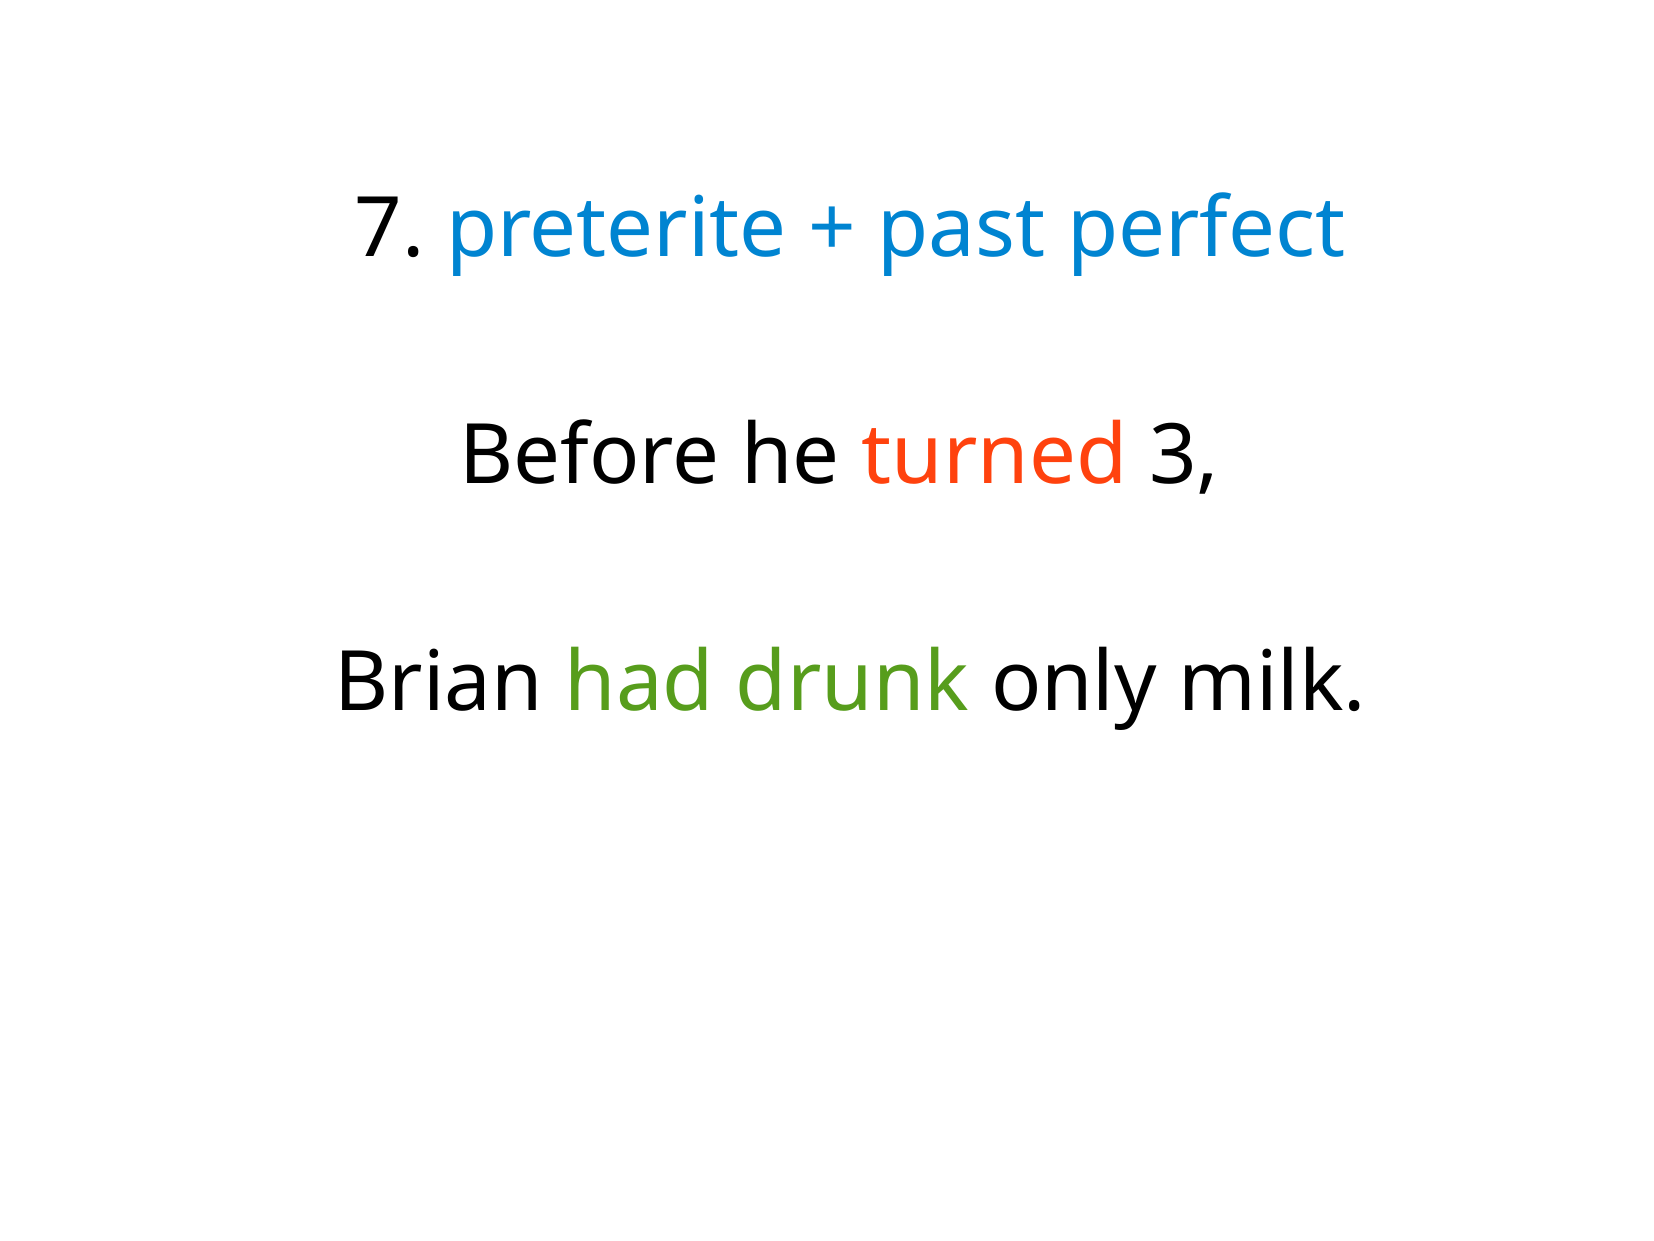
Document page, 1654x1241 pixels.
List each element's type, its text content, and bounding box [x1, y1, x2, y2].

text_box 7. preterite + past perfect Before he turned 3, Brian had drunk only milk. [59, 35, 1642, 1225]
